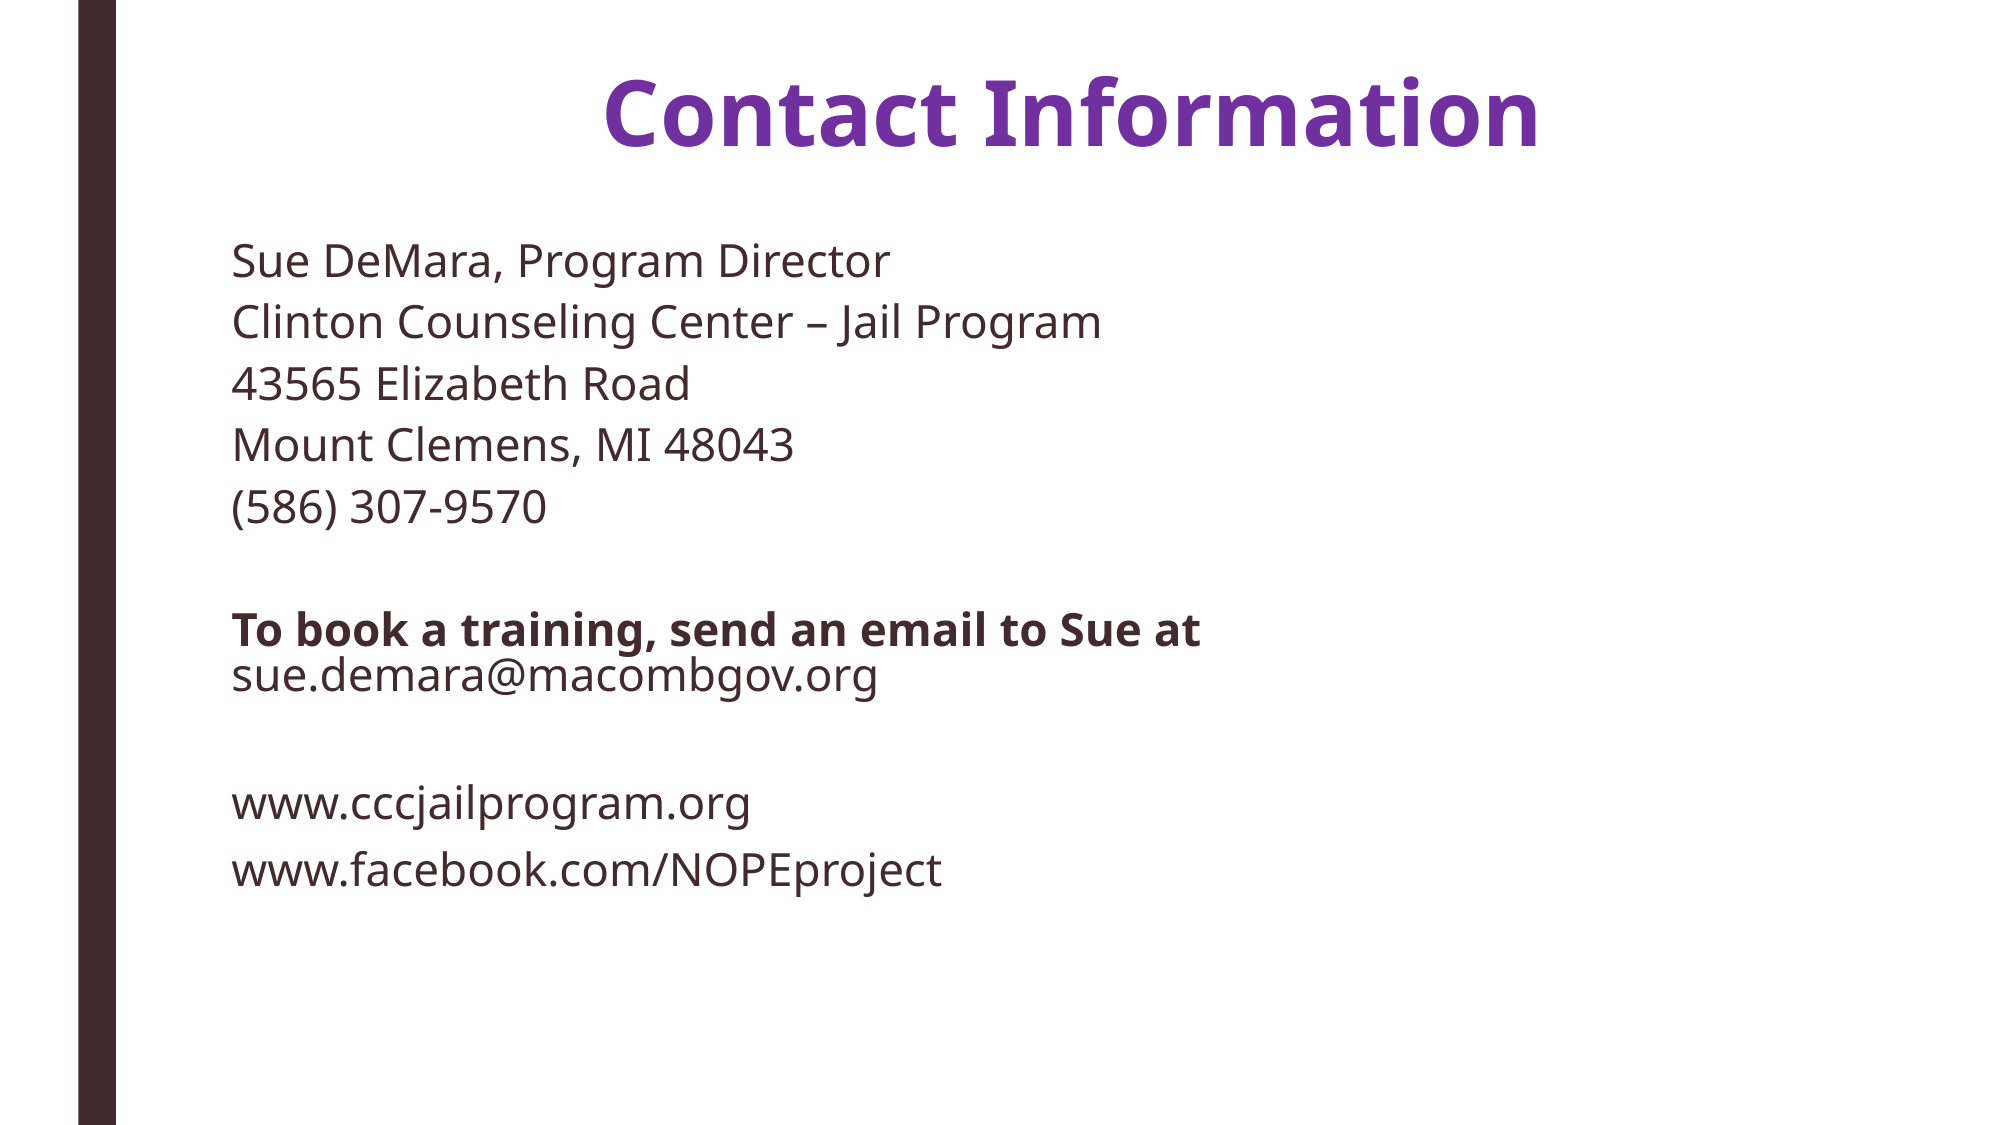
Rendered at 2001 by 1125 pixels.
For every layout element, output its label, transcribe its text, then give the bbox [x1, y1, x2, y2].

list Sue DeMara, Program Director Clinton Counseling Center – Jail Program 43565 Elizabeth Road Mount Clemens, MI 48043 (586) 307-9570 To book a training, send an email to Sue at sue.demara@macombgov.org www.cccjailprogram.org www.facebook.com/NOPEproject [216, 237, 1568, 935]
title Contact Information [145, 60, 2000, 305]
